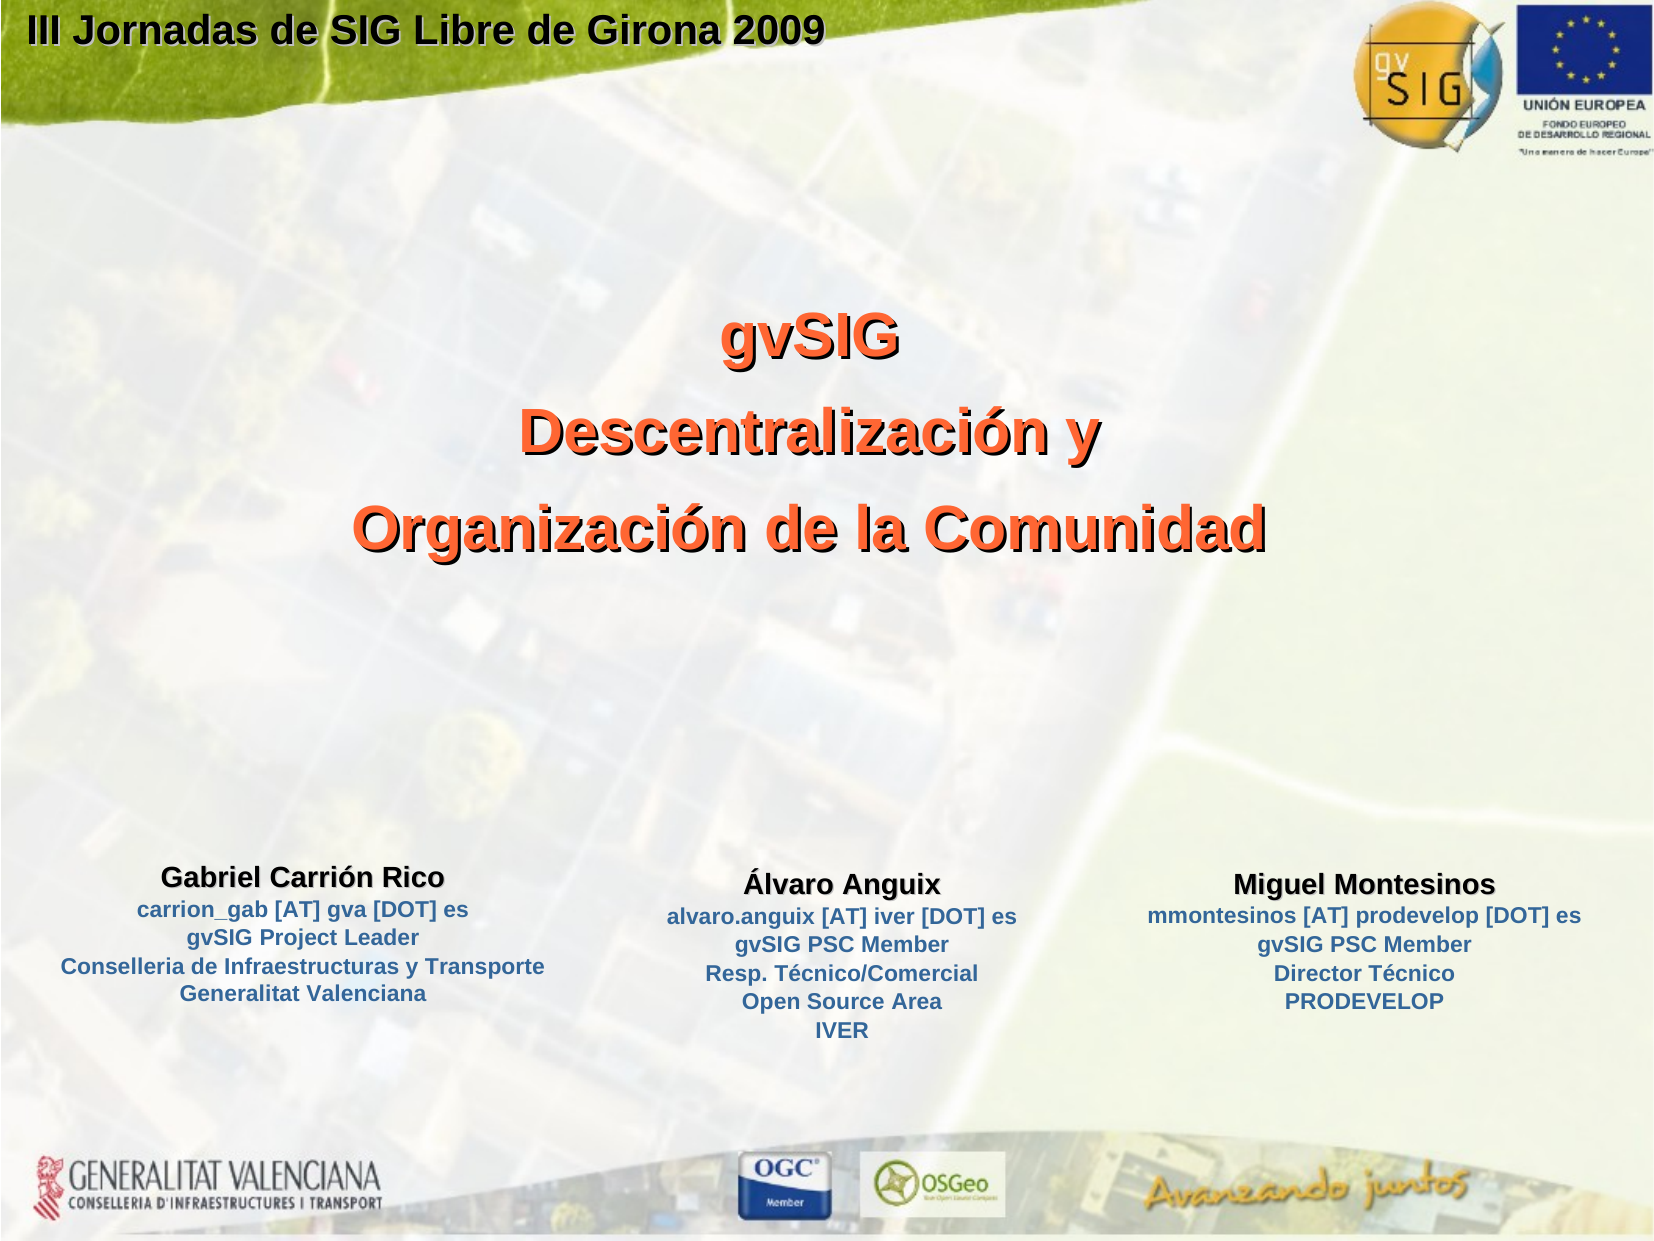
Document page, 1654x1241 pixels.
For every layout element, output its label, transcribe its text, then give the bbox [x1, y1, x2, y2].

picture [1, 0, 1654, 1241]
text_box Gabriel Carrión Rico carrion_gab [AT] gva [DOT] es gvSIG Project Leader Conselleria de Infraestructuras y Transporte Generalitat Valenciana [6, 853, 600, 1069]
text_box Miguel Montesinos mmontesinos [AT] prodevelop [DOT] es gvSIG PSC Member Director Técnico PRODEVELOP [1079, 859, 1650, 1076]
text_box gvSIG Descentralización y Organización de la Comunidad [118, 295, 1502, 709]
text_box Álvaro Anguix alvaro.anguix [AT] iver [DOT] es gvSIG PSC Member Resp. Técnico/Comercial Open Source Area IVER [556, 860, 1128, 1101]
